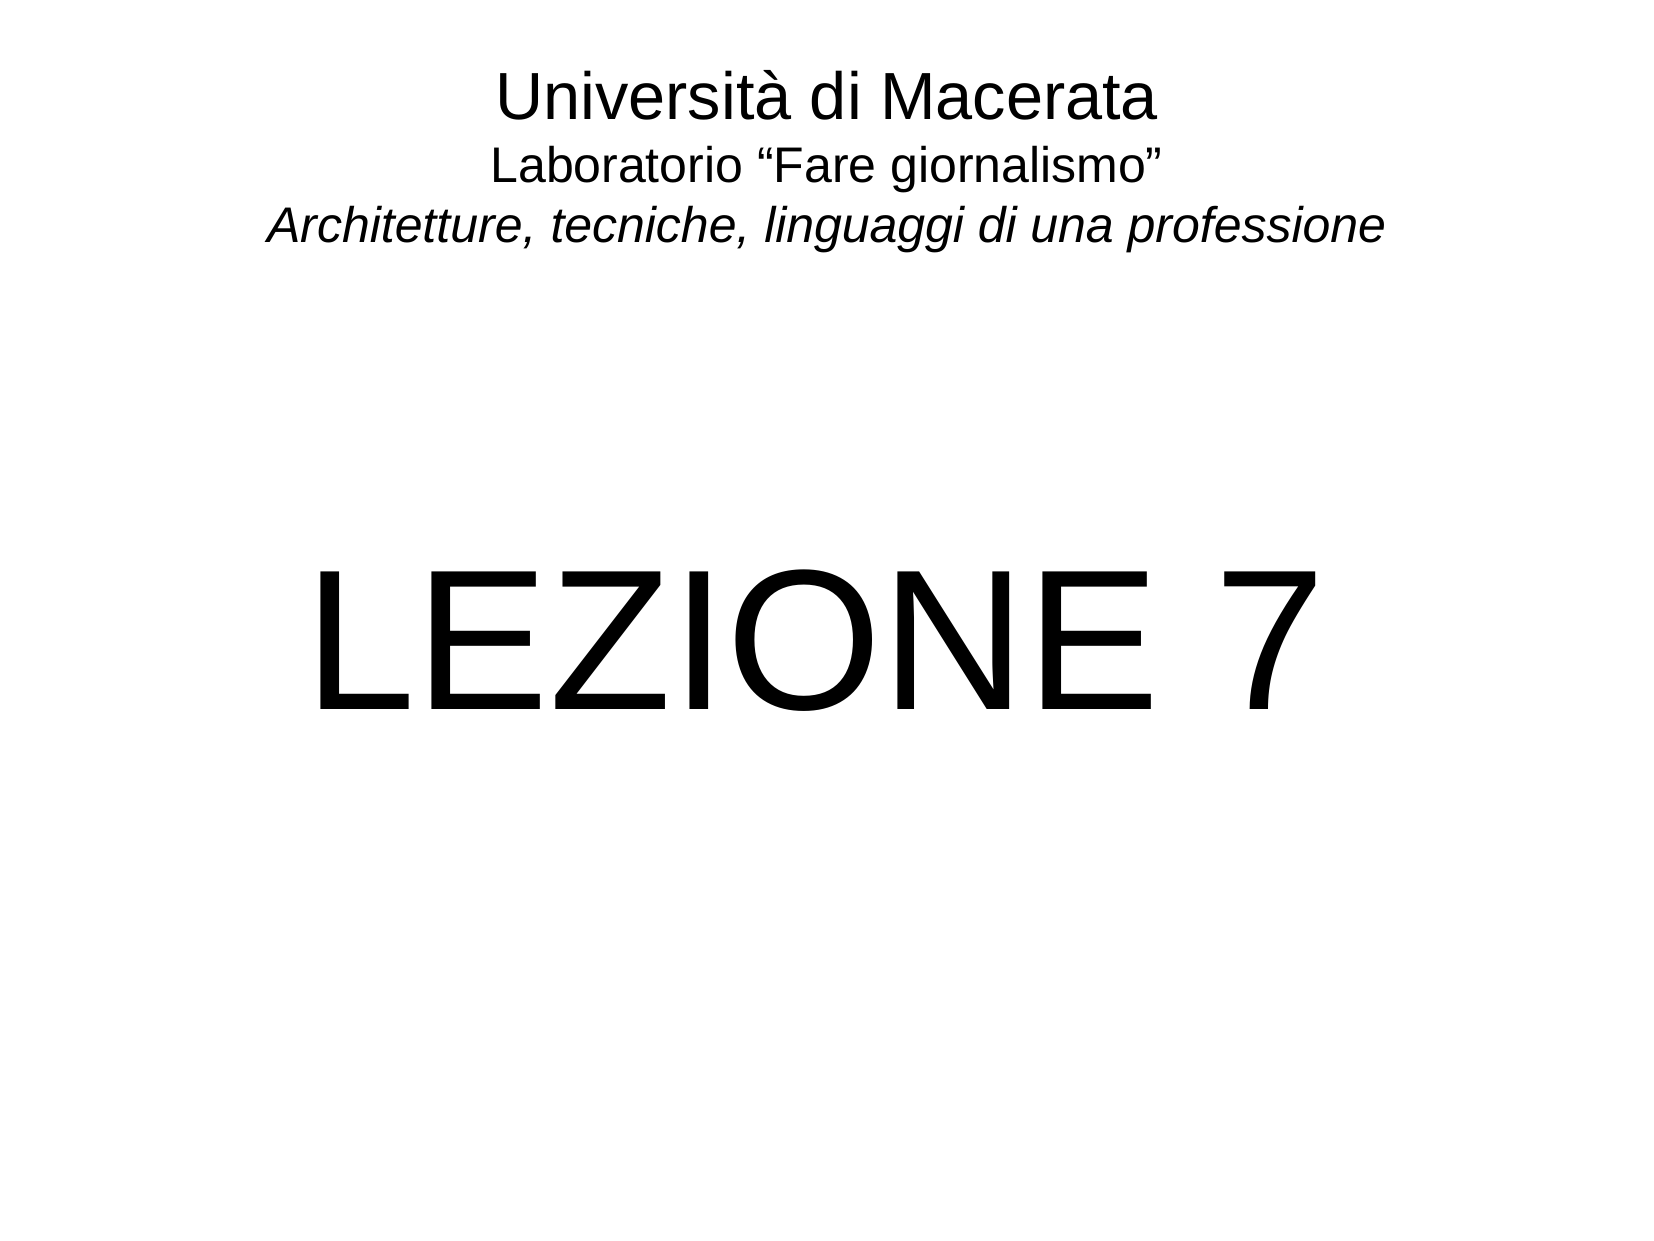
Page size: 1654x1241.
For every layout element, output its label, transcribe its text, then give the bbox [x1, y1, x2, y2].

title Università di Macerata Laboratorio “Fare giornalismo” Architetture, tecniche, linguaggi di una professione [82, 49, 1571, 257]
list LEZIONE 7 [82, 290, 1571, 1109]
